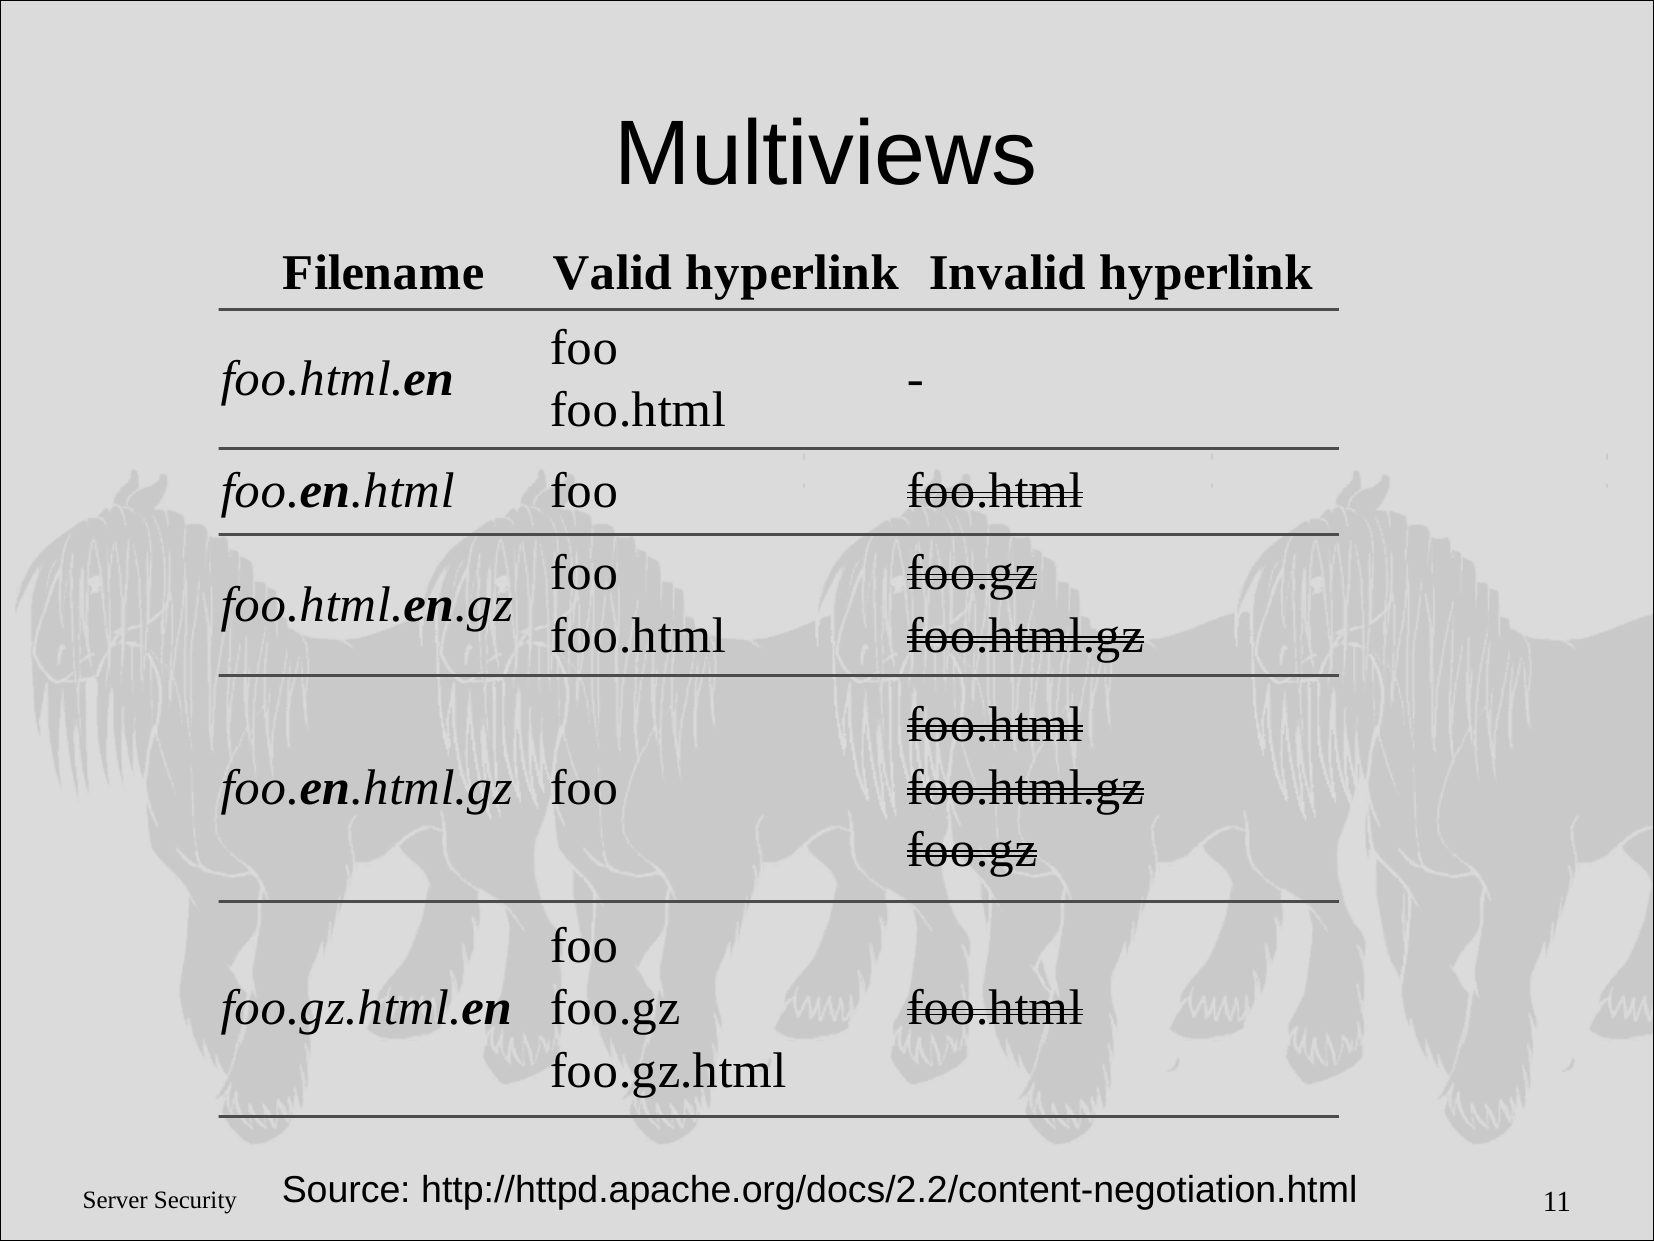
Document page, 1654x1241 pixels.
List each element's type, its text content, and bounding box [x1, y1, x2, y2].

text_box Source: http://httpd.apache.org/docs/2.2/content-negotiation.html [267, 1161, 1501, 1223]
title Multiviews [82, 49, 1571, 257]
chart [218, 225, 1654, 1119]
